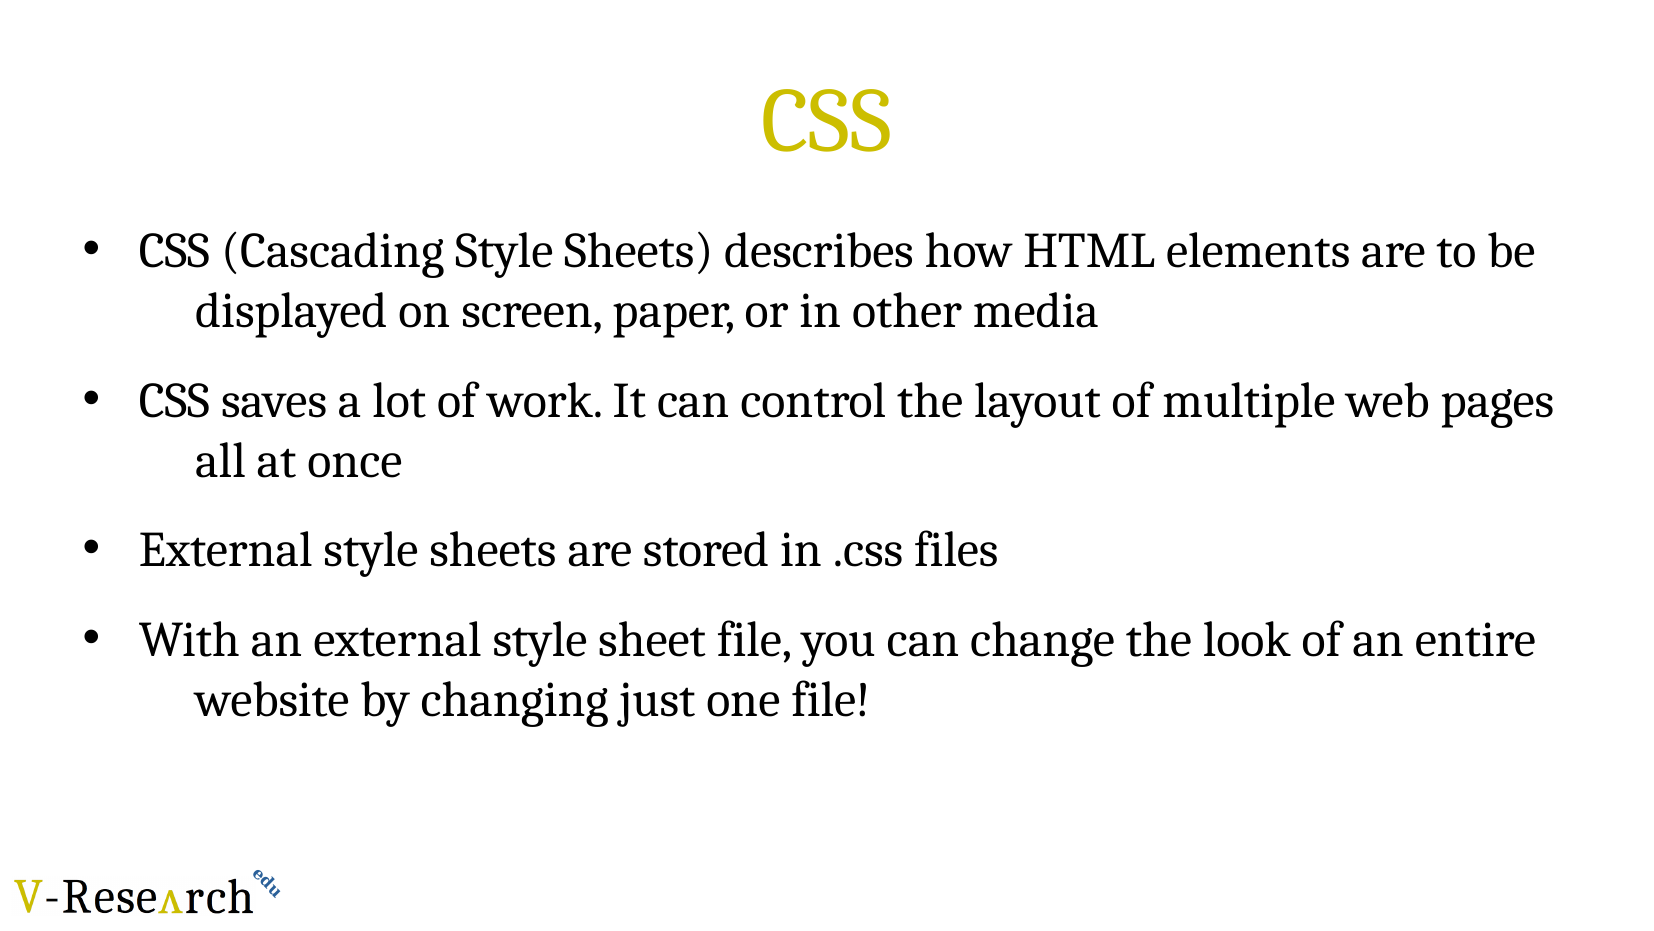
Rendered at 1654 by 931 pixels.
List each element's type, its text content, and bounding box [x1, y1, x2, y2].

title CSS [82, 37, 1571, 193]
picture [11, 876, 255, 916]
list CSS (Cascading Style Sheets) describes how HTML elements are to be displayed on screen, paper, or in other media CSS saves a lot of work. It can control the layout of multiple web pages all at once External style sheets are stored in .css files With an external style sheet file, you can change the look of an entire website by changing just one file! [82, 217, 1571, 758]
text_box edu [222, 847, 333, 931]
